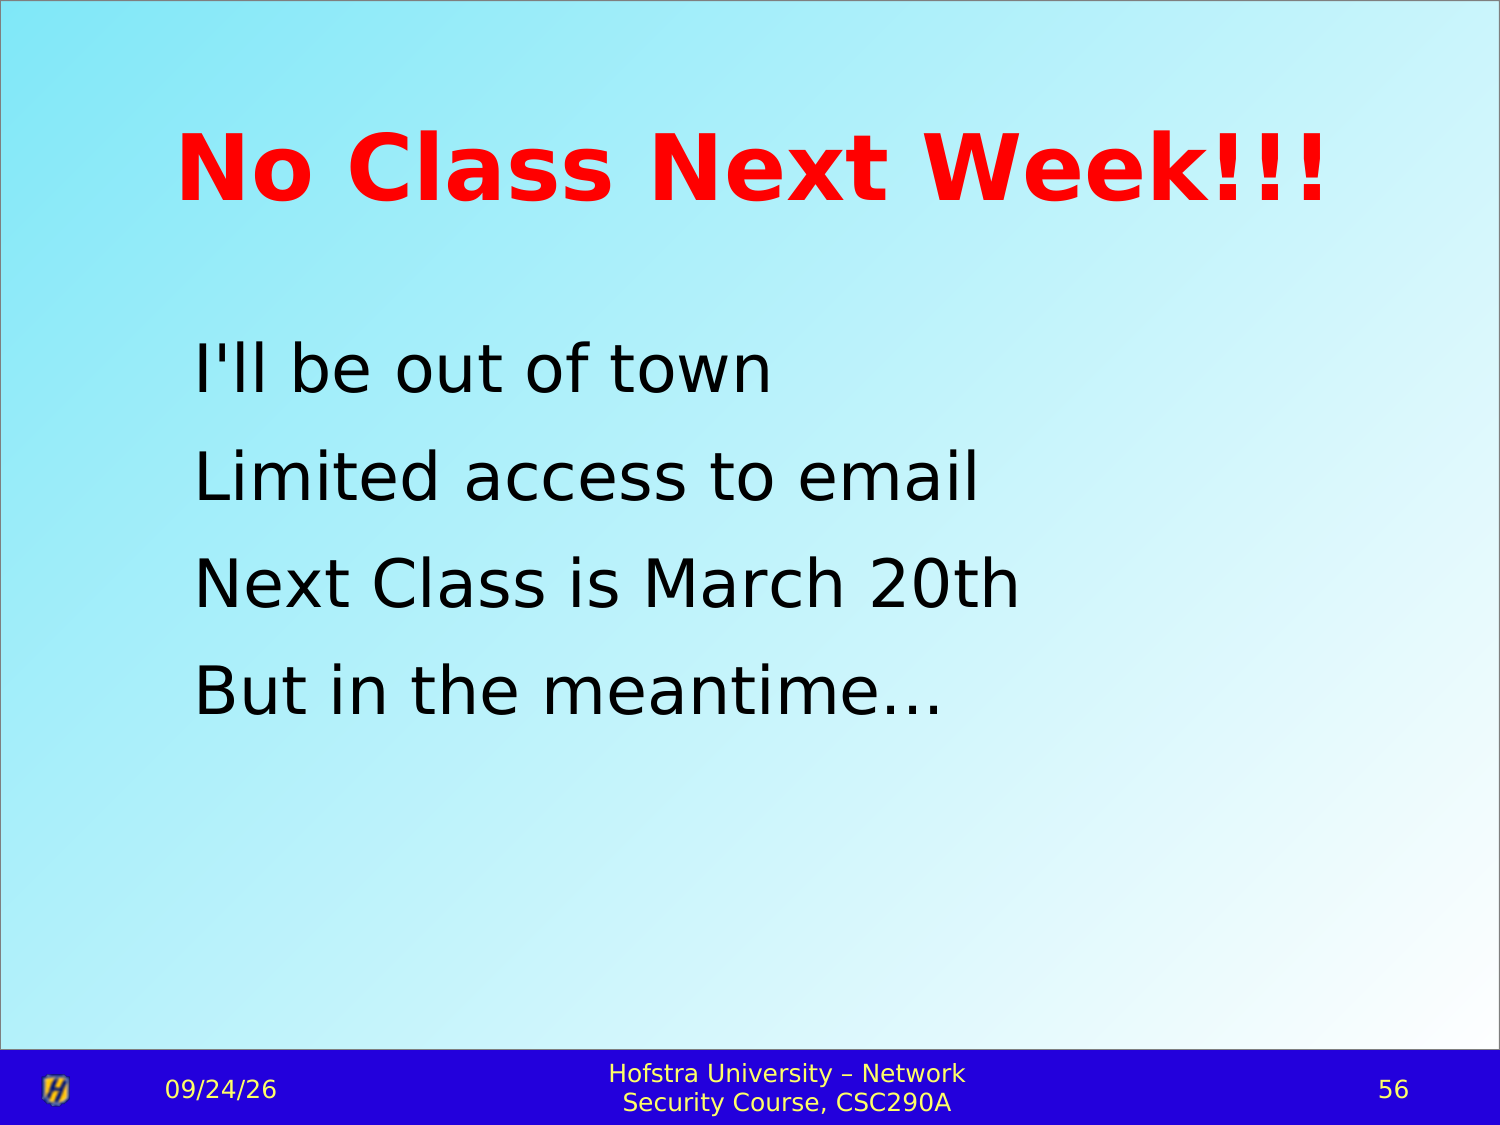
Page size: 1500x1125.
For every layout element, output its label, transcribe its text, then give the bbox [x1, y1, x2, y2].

list I'll be out of town Limited access to email Next Class is March 20th But in the meantime... [193, 330, 1469, 1013]
picture [37, 1072, 76, 1110]
title No Class Next Week!!! [75, 112, 1434, 226]
